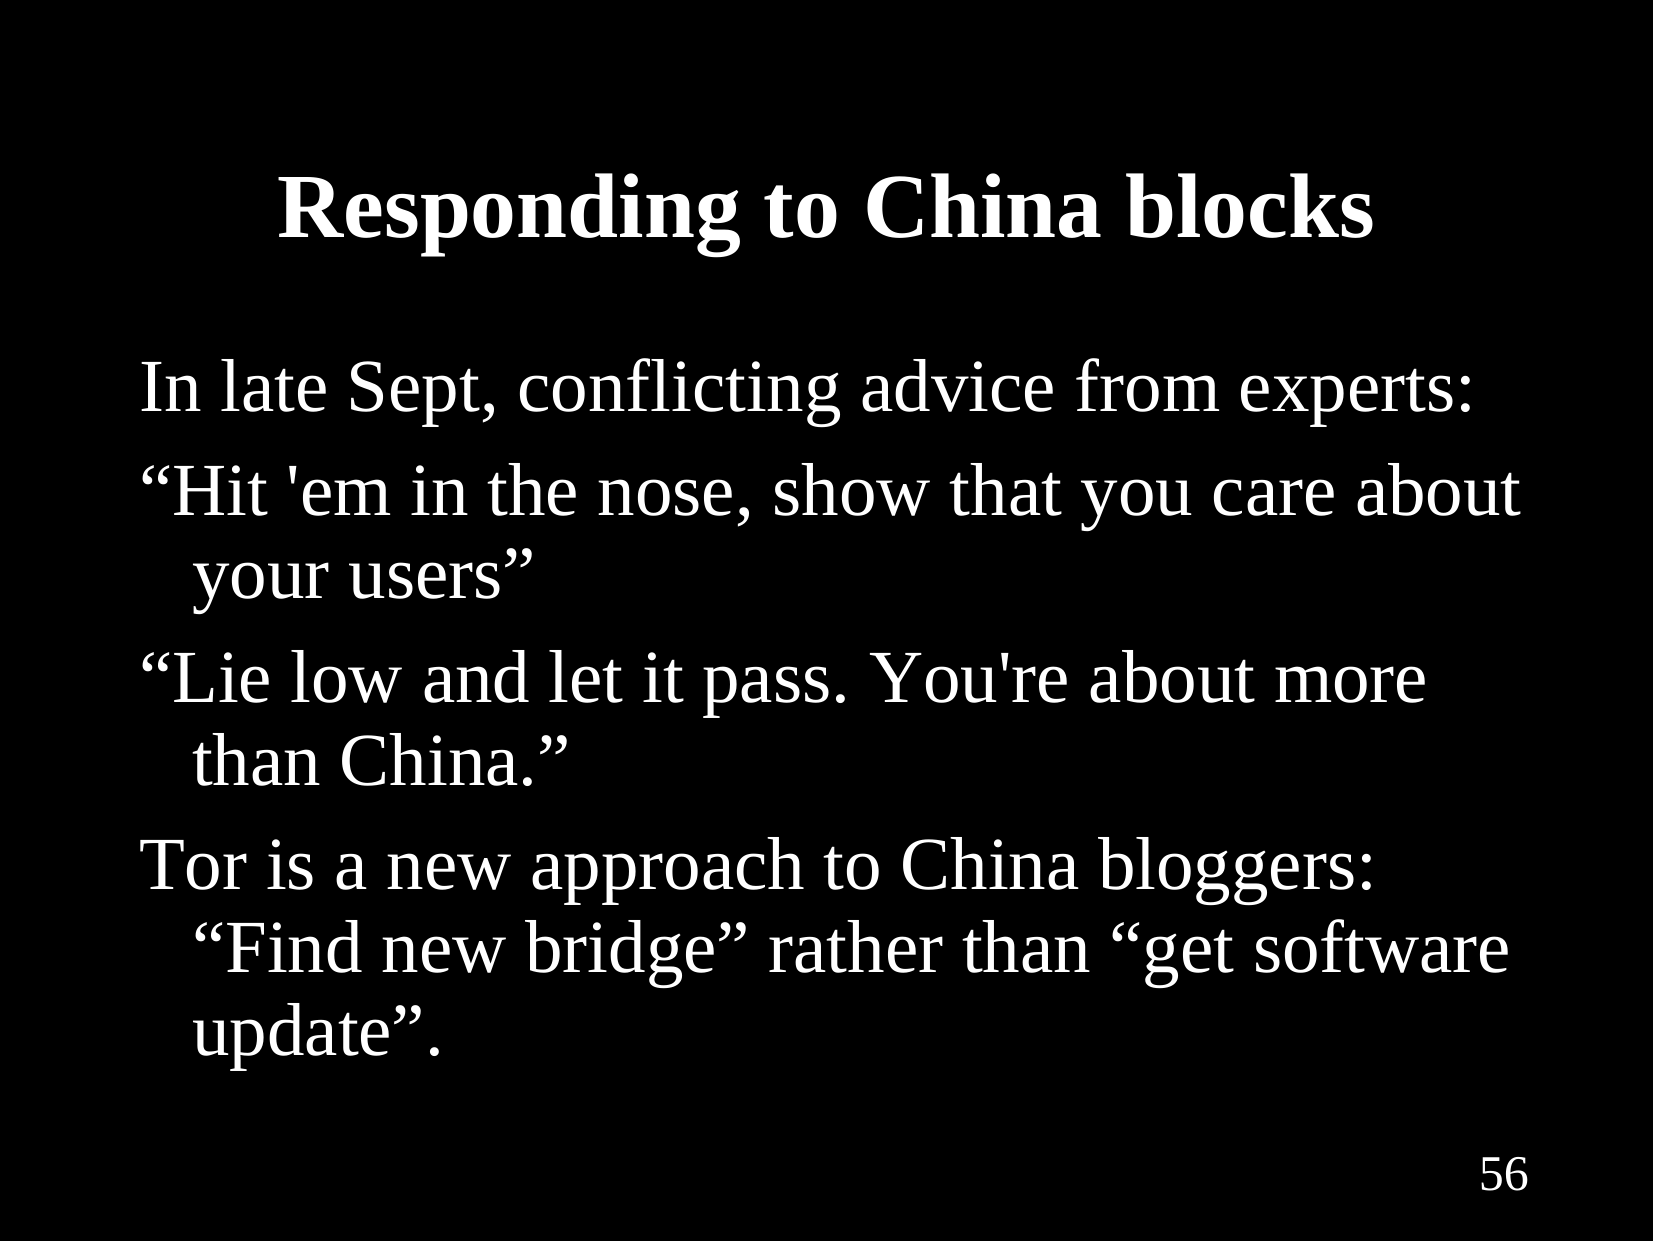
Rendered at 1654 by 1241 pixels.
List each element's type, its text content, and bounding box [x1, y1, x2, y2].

title Responding to China blocks [121, 102, 1534, 311]
list In late Sept, conflicting advice from experts: “Hit 'em in the nose, show that you care about your users” “Lie low and let it pass. You're about more than China.” Tor is a new approach to China bloggers: “Find new bridge” rather than “get software update”. [121, 344, 1534, 1127]
